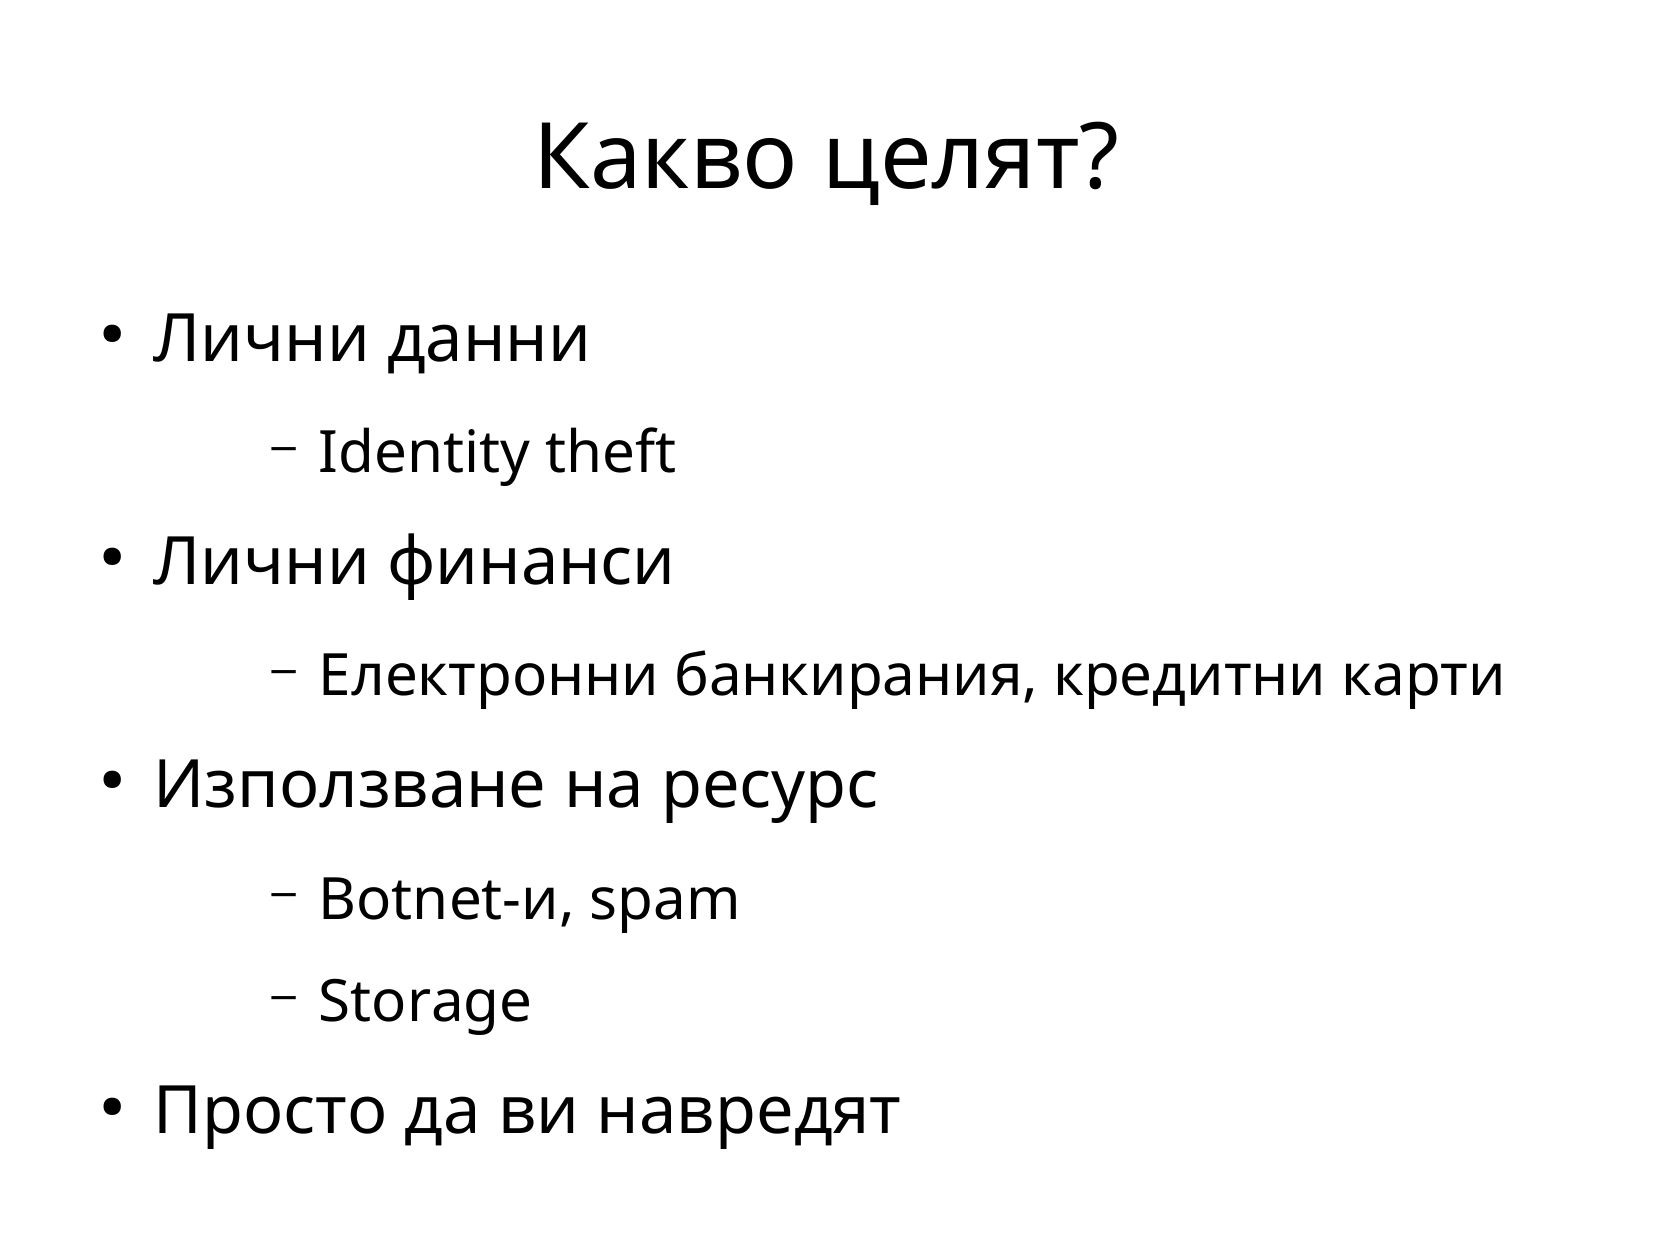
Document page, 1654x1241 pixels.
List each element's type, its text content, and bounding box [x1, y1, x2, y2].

list Лични данни Identity theft Лични финанси Електронни банкирания, кредитни карти Използване на ресурс Botnet-и, spam Storage Просто да ви навредят [82, 290, 1571, 1094]
title Какво целят? [82, 56, 1571, 250]
